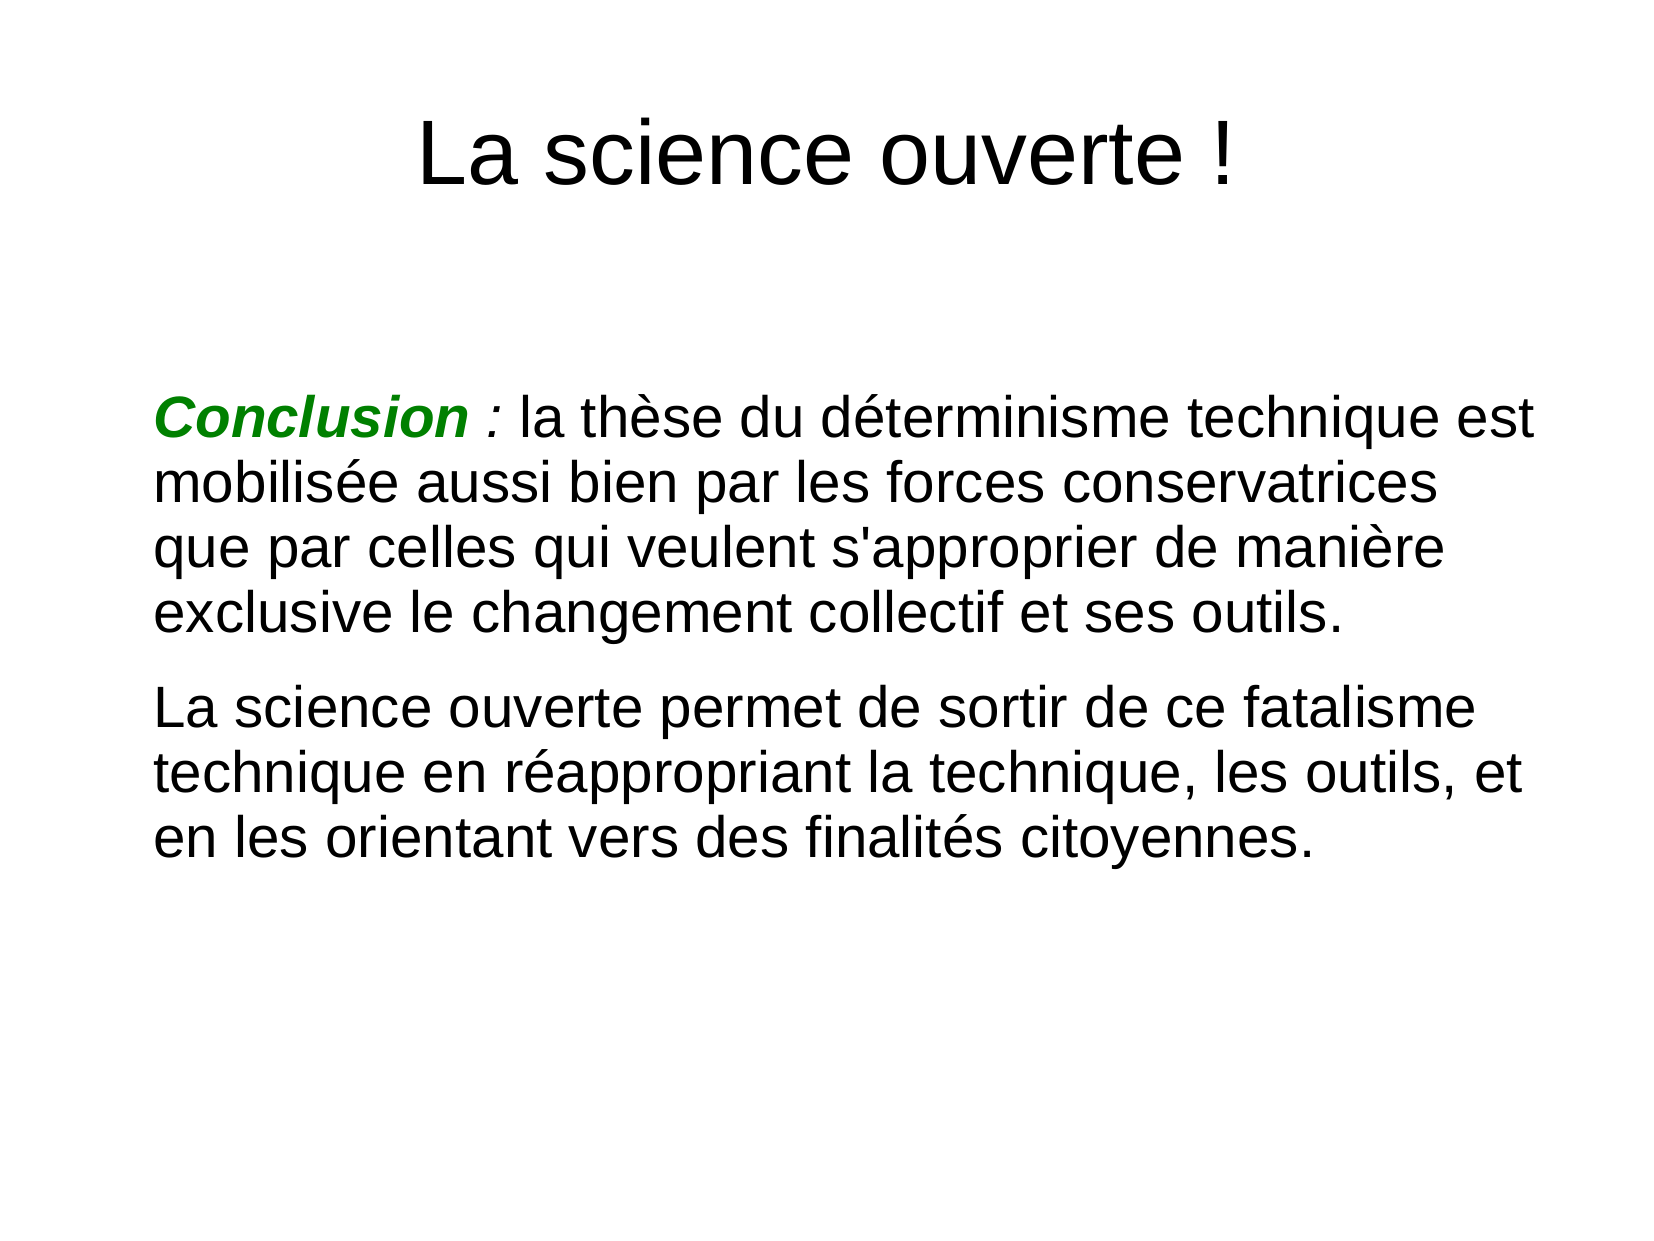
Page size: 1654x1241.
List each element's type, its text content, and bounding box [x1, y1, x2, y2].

list Conclusion : la thèse du déterminisme technique est mobilisée aussi bien par les forces conservatrices que par celles qui veulent s'approprier de manière exclusive le changement collectif et ses outils. La science ouverte permet de sortir de ce fatalisme technique en réappropriant la technique, les outils, et en les orientant vers des finalités citoyennes. [82, 290, 1538, 1010]
title La science ouverte ! [82, 49, 1571, 257]
